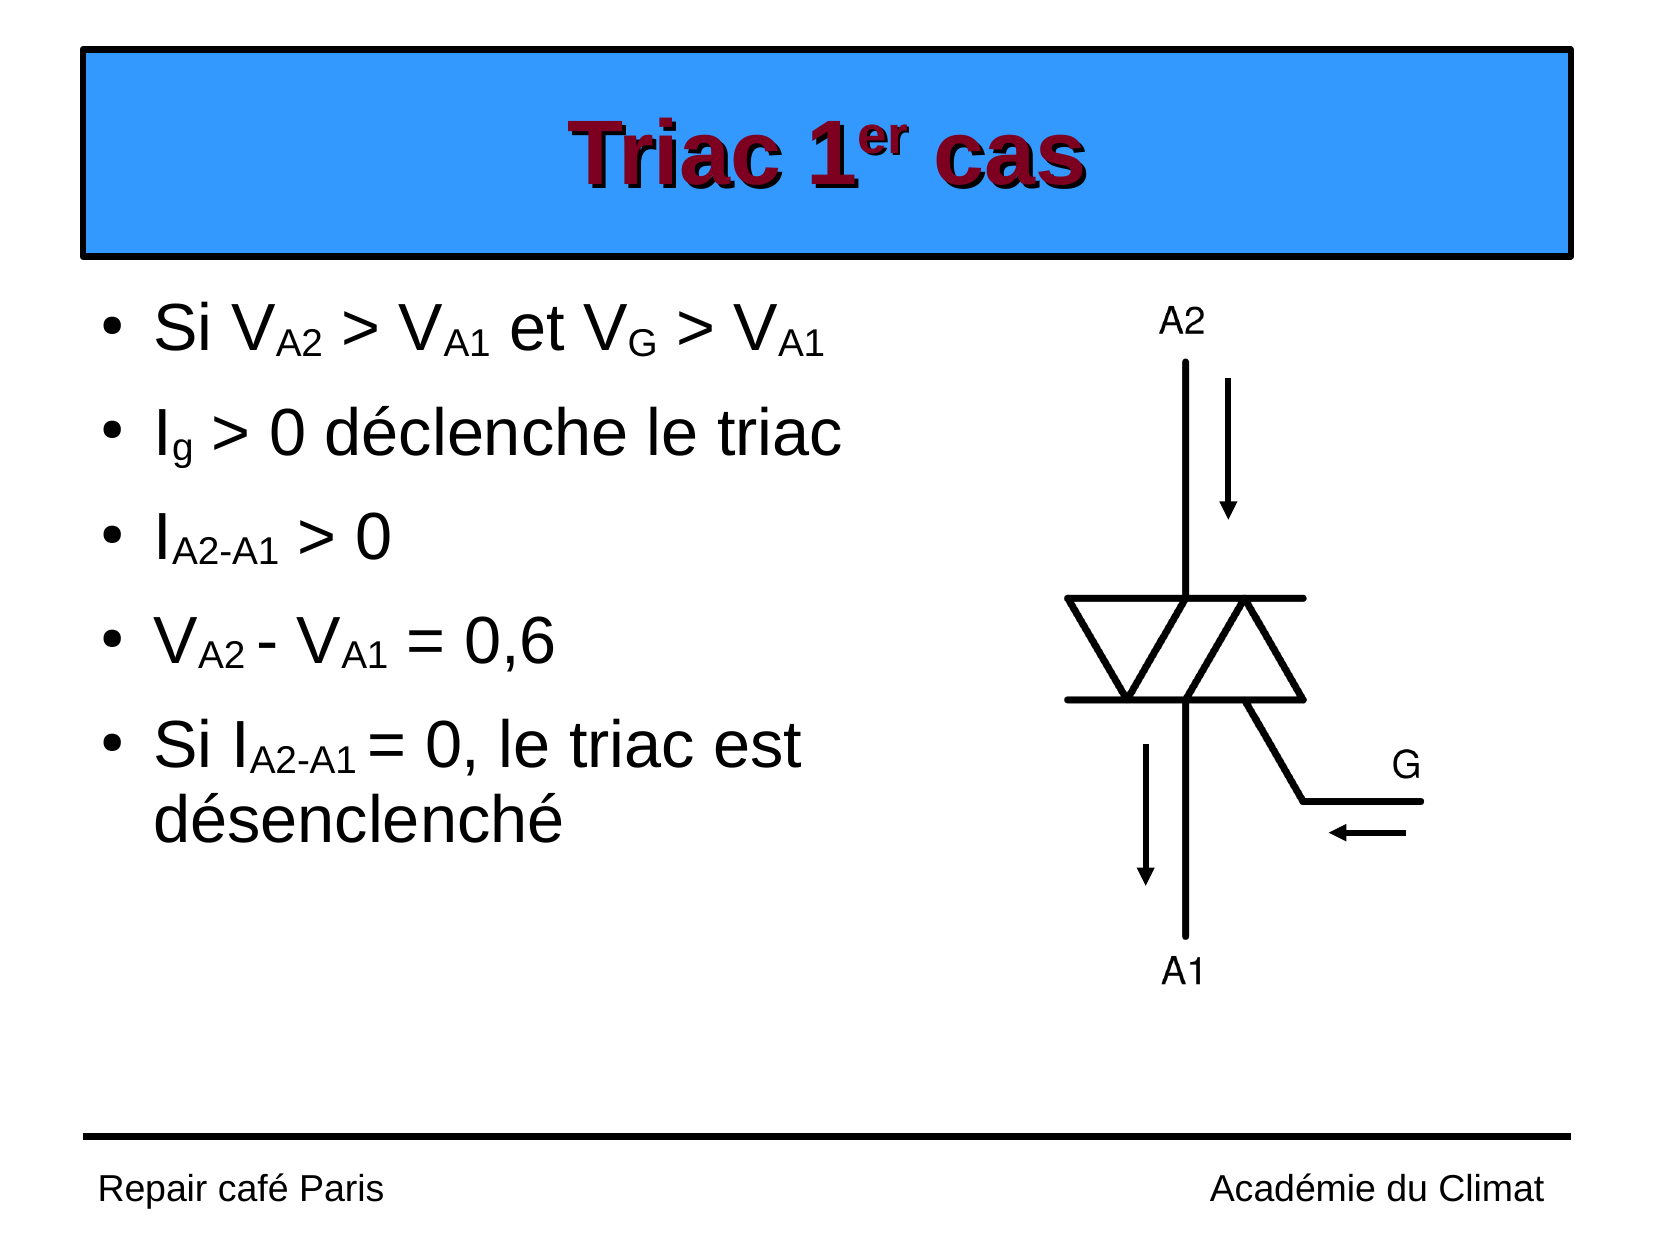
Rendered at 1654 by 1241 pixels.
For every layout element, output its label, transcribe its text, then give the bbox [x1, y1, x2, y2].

picture [968, 290, 1449, 1010]
list Si VA2 > VA1 et VG > VA1 Ig > 0 déclenche le triac IA2-A1 > 0 VA2 - VA1 = 0,6 Si IA2-A1 = 0, le triac est désenclenché [82, 290, 898, 1052]
text_box Repair café Paris Académie du Climat [82, 1160, 1571, 1217]
title Triac 1er cas [82, 49, 1571, 257]
